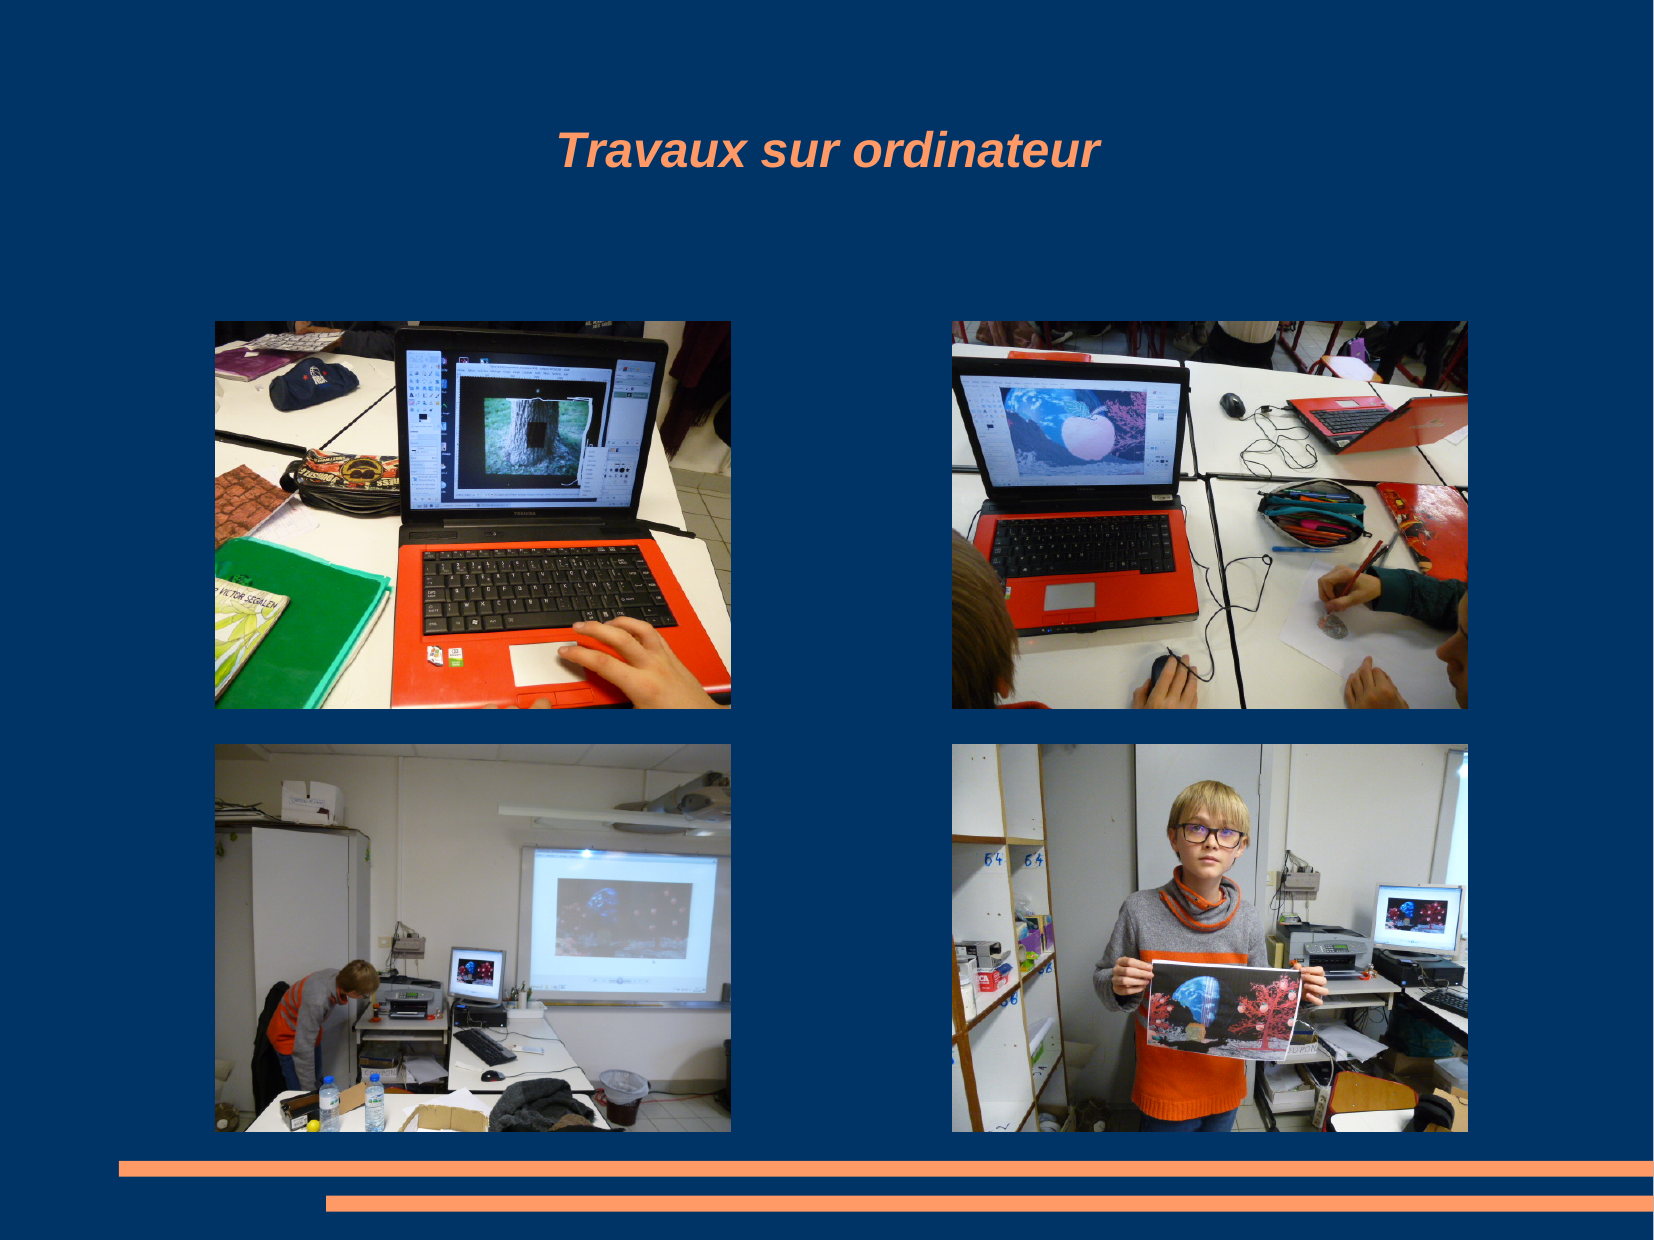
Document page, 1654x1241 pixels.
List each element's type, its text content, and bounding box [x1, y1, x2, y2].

picture [952, 744, 1468, 1132]
picture [215, 744, 731, 1132]
picture [952, 321, 1468, 709]
picture [215, 321, 731, 709]
title Travaux sur ordinateur [121, 46, 1534, 254]
